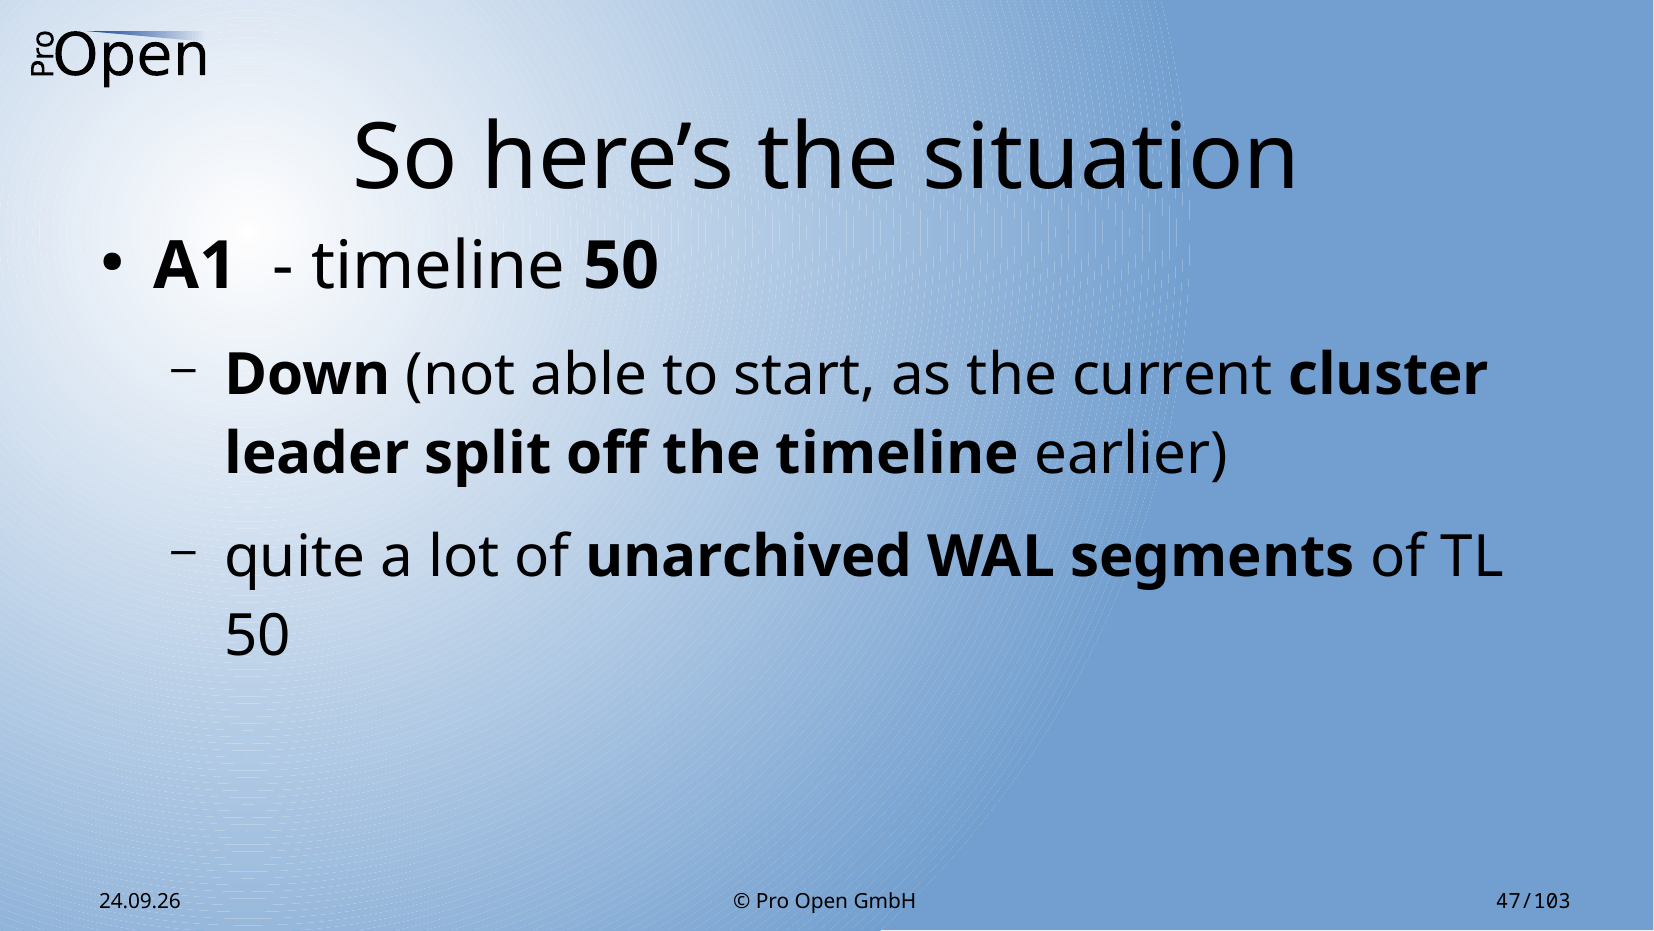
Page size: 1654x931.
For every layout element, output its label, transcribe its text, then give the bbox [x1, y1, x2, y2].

title So here’s the situation [82, 88, 1571, 217]
list A1 - timeline 50 Down (not able to start, as the current cluster leader split off the timeline earlier) quite a lot of unarchived WAL segments of TL 50 [82, 217, 1571, 827]
